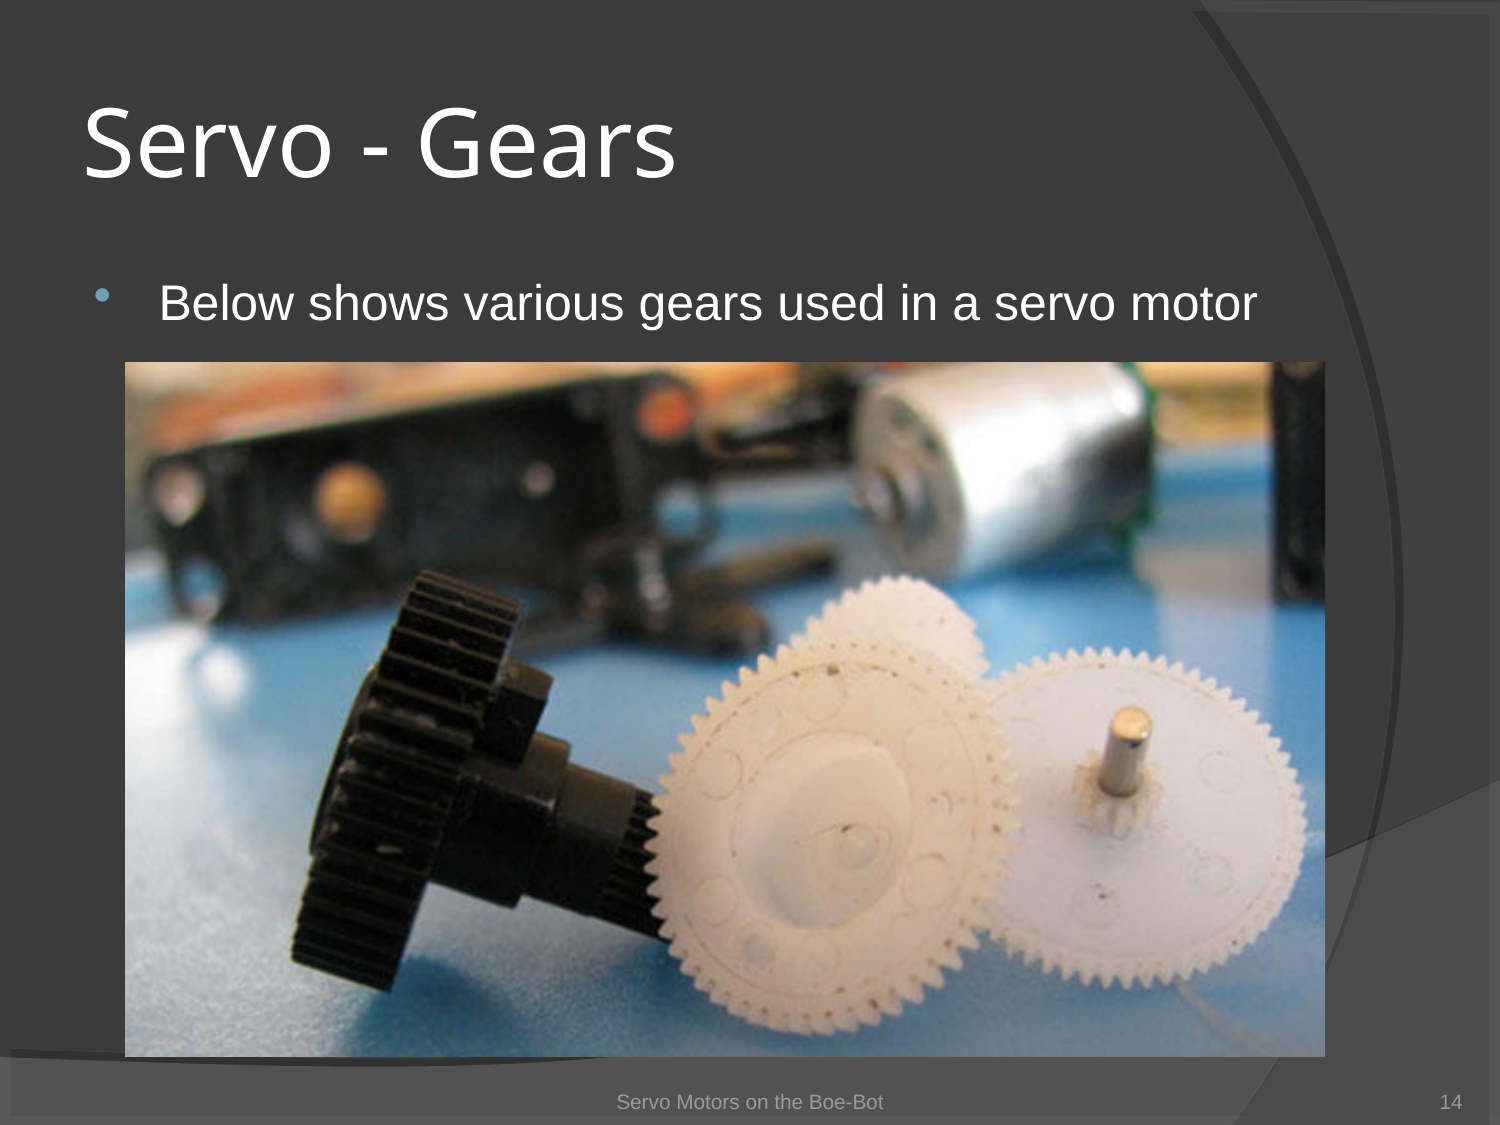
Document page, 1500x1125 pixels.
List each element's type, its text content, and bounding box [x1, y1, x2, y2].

list Below shows various gears used in a servo motor [74, 262, 1375, 376]
text_box <number> [1337, 1053, 1463, 1114]
title Servo - Gears [74, 45, 1300, 233]
picture [125, 362, 1326, 1057]
text_box Servo Motors on the Boe-Bot [512, 1057, 988, 1114]
